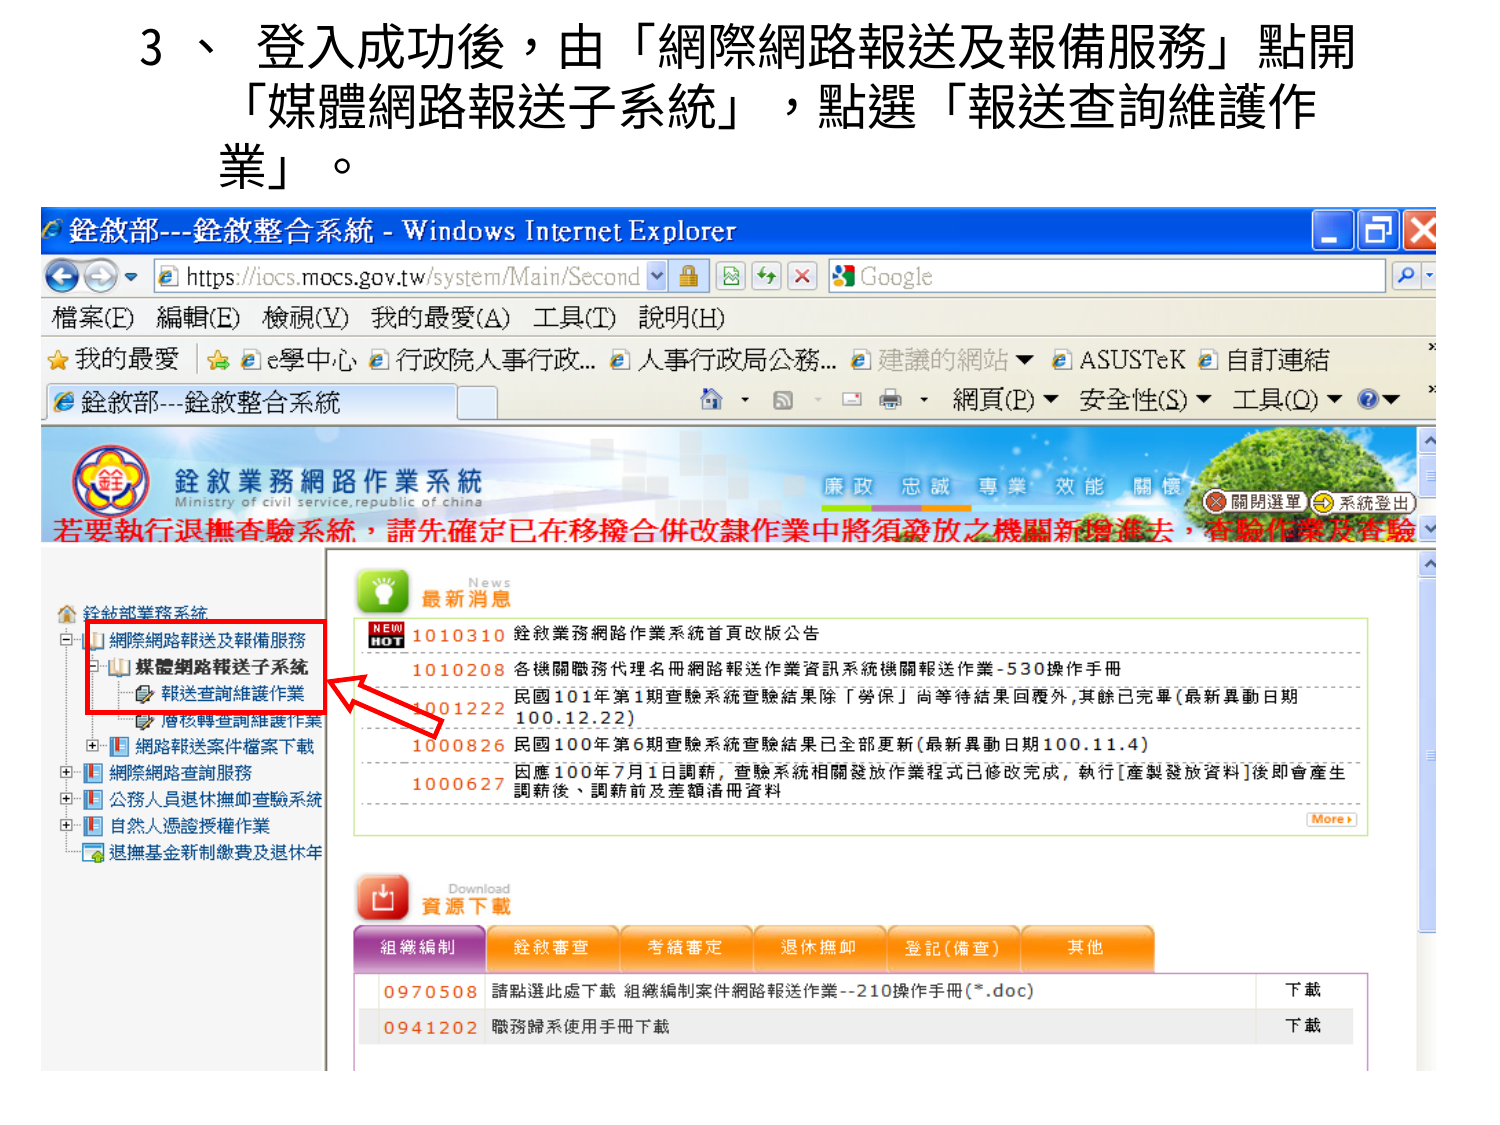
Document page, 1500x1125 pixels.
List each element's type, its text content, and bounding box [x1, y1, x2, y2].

text_box [87, 621, 325, 713]
title 3、 登入成功後，由「網際網路報送及報備服務」點開「媒體網路報送子系統」，點選「報送查詢維護作業」。 [64, 19, 1424, 192]
text_box [329, 677, 442, 737]
picture [41, 207, 1436, 1071]
